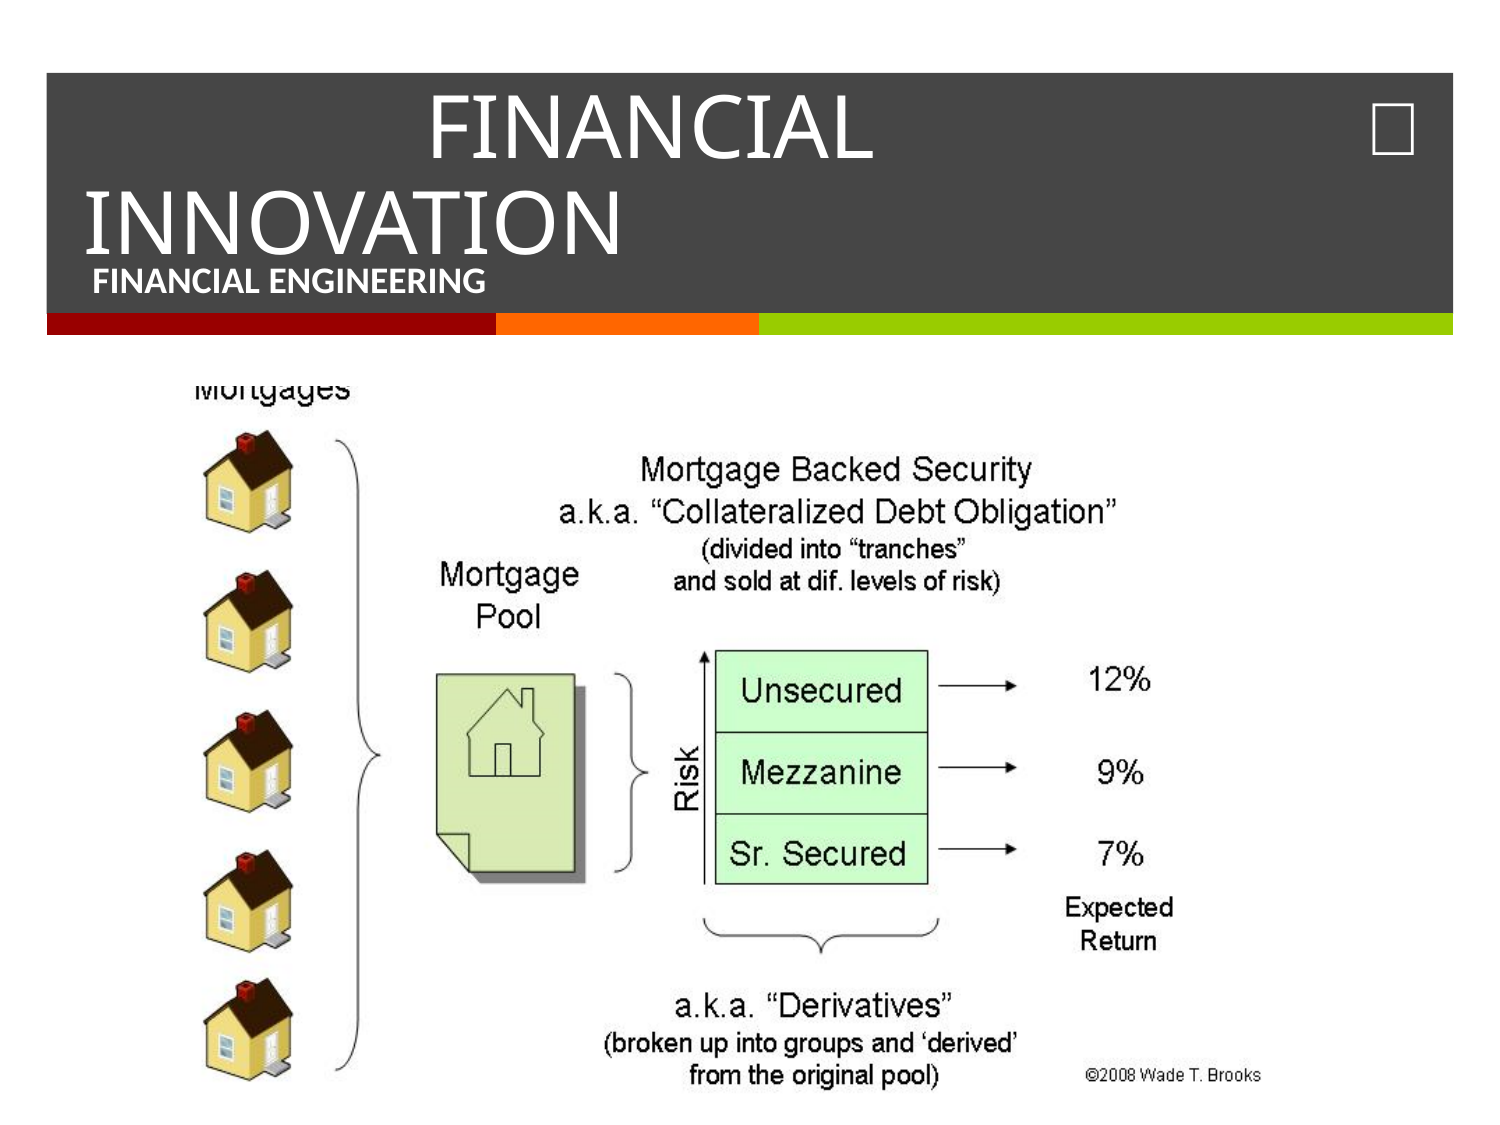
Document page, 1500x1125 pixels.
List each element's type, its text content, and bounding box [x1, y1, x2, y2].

text_box FINANCIAL ENGINEERING [77, 252, 1350, 399]
text_box FINANCIAL INNOVATION [68, 72, 1351, 252]
text_box [68, 386, 1407, 1100]
